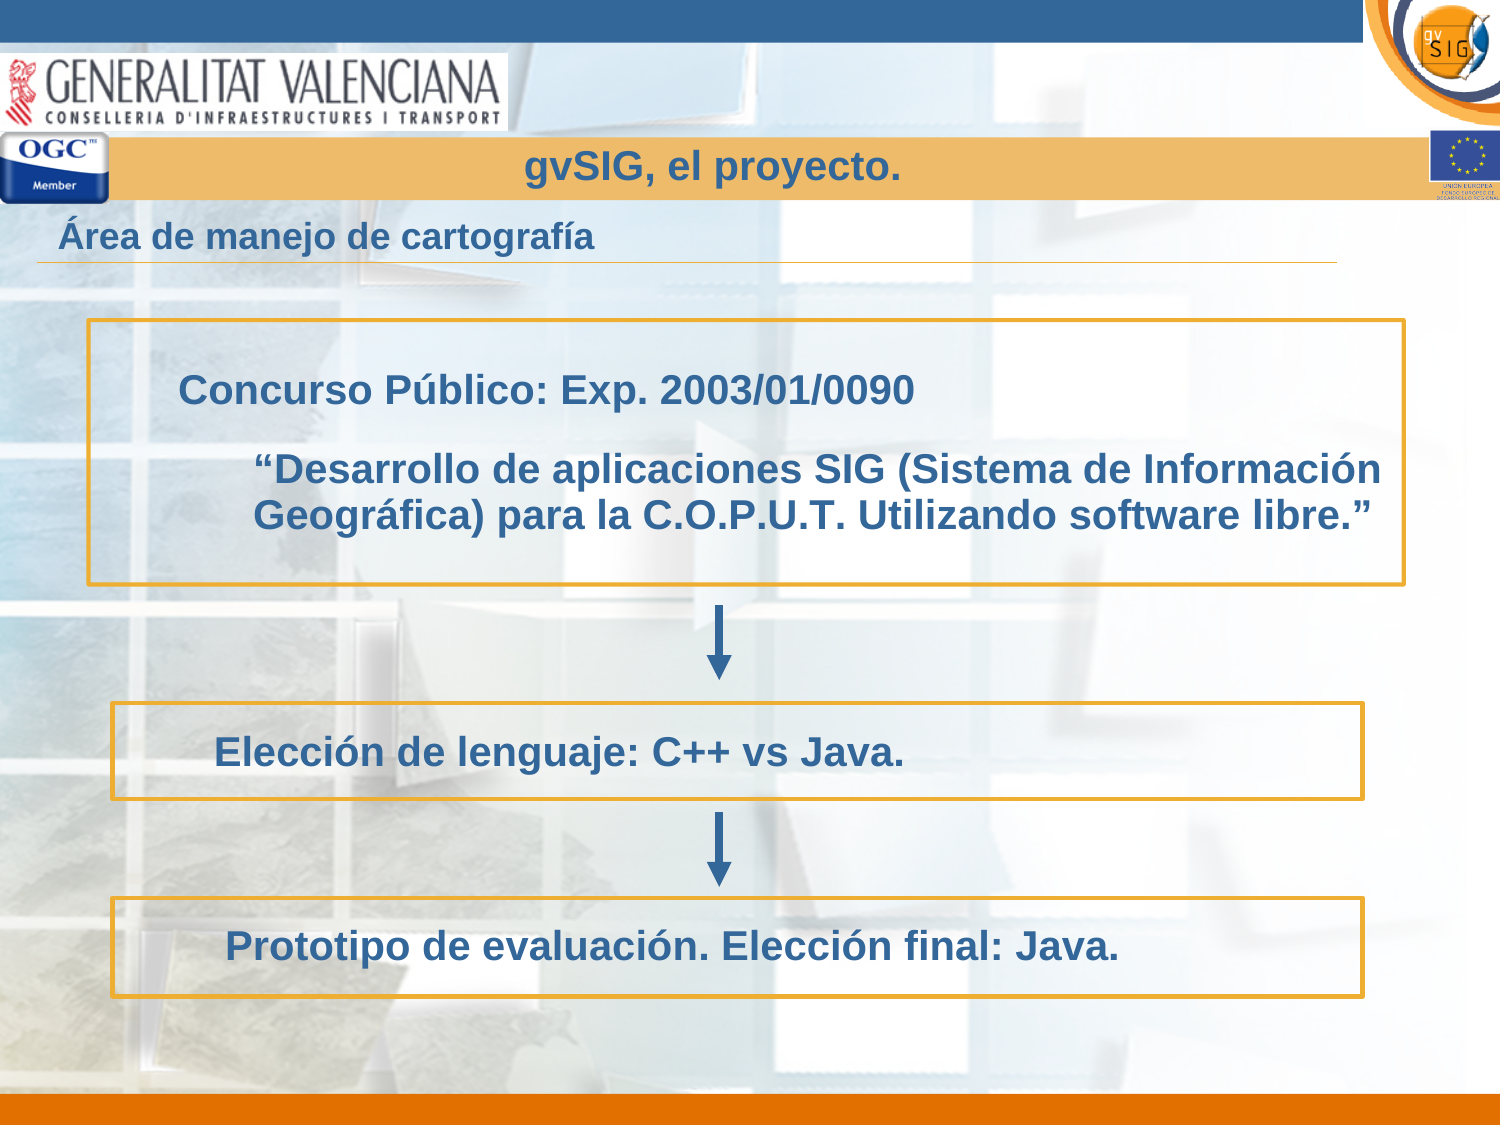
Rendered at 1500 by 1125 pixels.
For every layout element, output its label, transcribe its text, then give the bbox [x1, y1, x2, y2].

text_box Área de manejo de cartografía [25, 209, 813, 271]
text_box Concurso Público: Exp. 2003/01/0090 “Desarrollo de aplicaciones SIG (Sistema de Información Geográfica) para la C.O.P.U.T. Utilizando software libre.” [88, 320, 1404, 591]
picture [1429, 129, 1500, 200]
picture [0, 53, 508, 131]
picture [1363, 0, 1500, 127]
text_box Elección de lenguaje: C++ vs Java. [112, 703, 1363, 896]
text_box Prototipo de evaluación. Elección final: Java. [112, 897, 1363, 1003]
picture [0, 132, 109, 204]
text_box gvSIG, el proyecto. [6, 137, 1420, 203]
